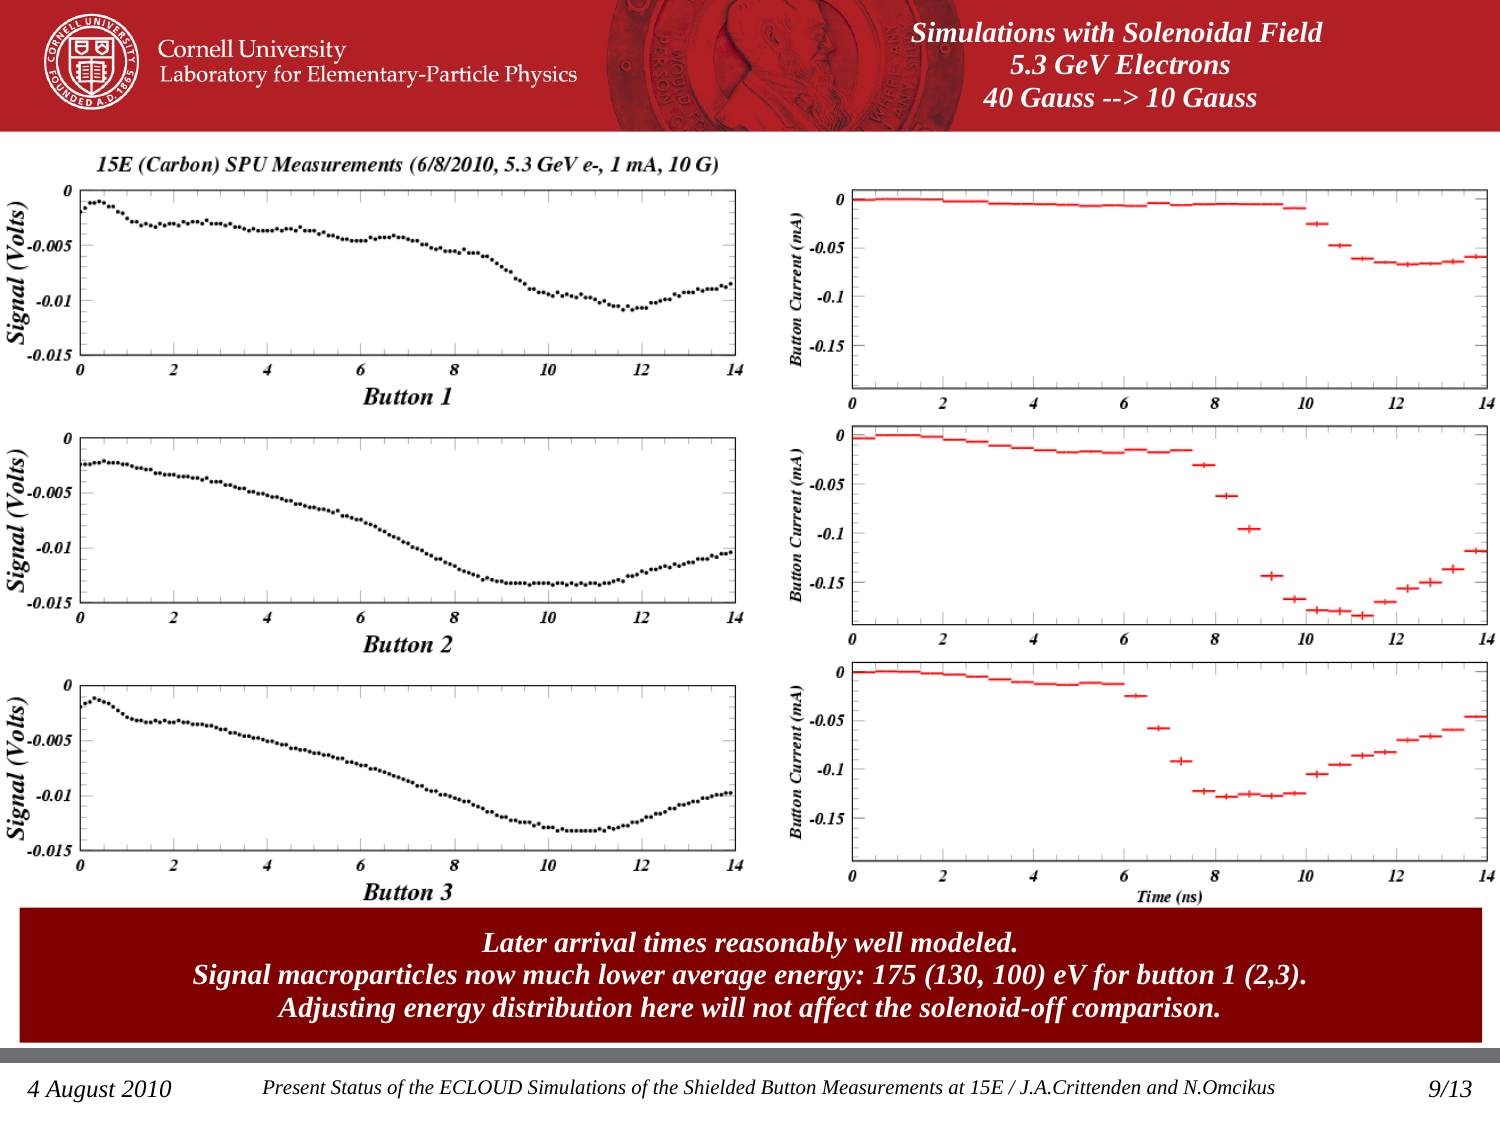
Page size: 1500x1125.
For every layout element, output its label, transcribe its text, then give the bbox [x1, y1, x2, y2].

picture [0, 0, 1500, 132]
text_box Later arrival times reasonably well modeled. Signal macroparticles now much lower average energy: 175 (130, 100) eV for button 1 (2,3). Adjusting energy distribution here will not affect the solenoid-off comparison. [19, 907, 1483, 1043]
title Simulations with Solenoidal Field 5.3 GeV Electrons 40 Gauss --> 10 Gauss [750, 0, 1492, 130]
picture [779, 187, 1500, 908]
picture [0, 149, 752, 907]
